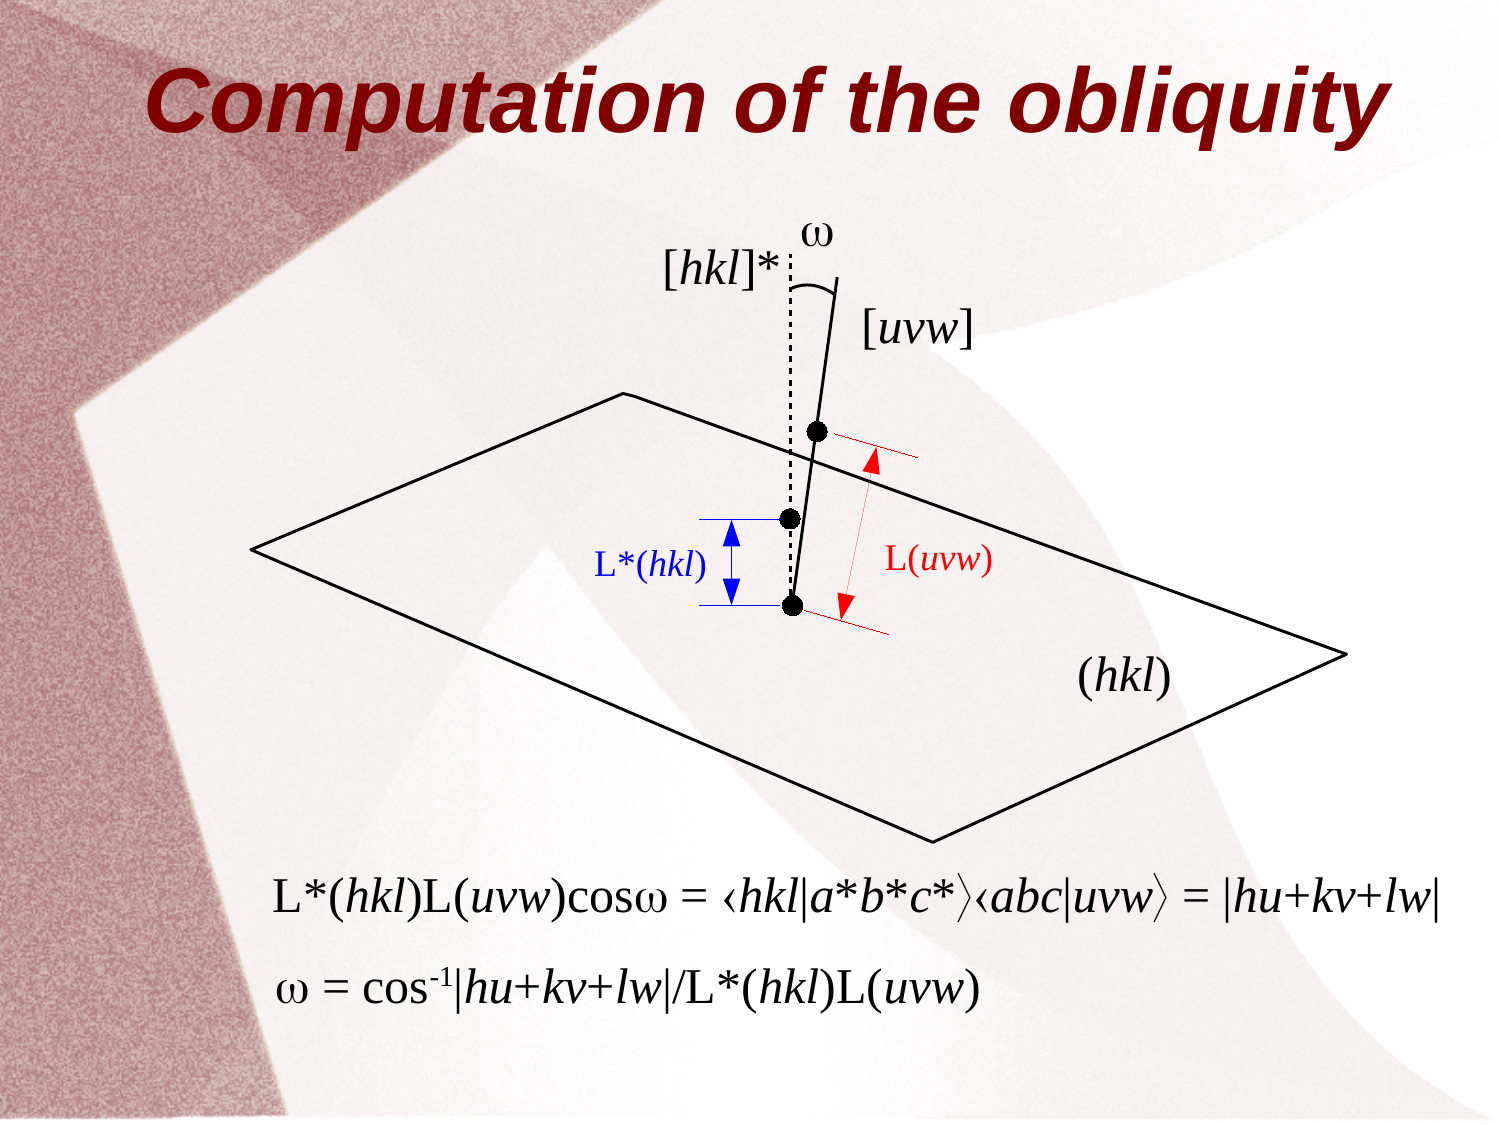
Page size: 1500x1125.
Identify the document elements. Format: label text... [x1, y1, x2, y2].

text_box [779, 508, 801, 529]
text_box [uvw] [846, 291, 990, 363]
picture [0, 0, 1500, 1125]
text_box w = cos-1|hu+kv+lw|/L*(hkl)L(uvw) [260, 951, 996, 1028]
text_box w [785, 204, 849, 281]
text_box [782, 595, 803, 616]
text_box (hkl) [1062, 640, 1187, 712]
title Computation of the obliquity [110, 48, 1392, 152]
text_box [806, 421, 828, 442]
text_box L(uvw) [869, 529, 1009, 587]
text_box [hkl]* [647, 232, 797, 304]
text_box L*(hkl)L(uvw)cosw = hkl|a*b*c*abc|uvw = |hu+kv+lw| [257, 861, 1456, 938]
text_box L*(hkl) [579, 535, 722, 593]
